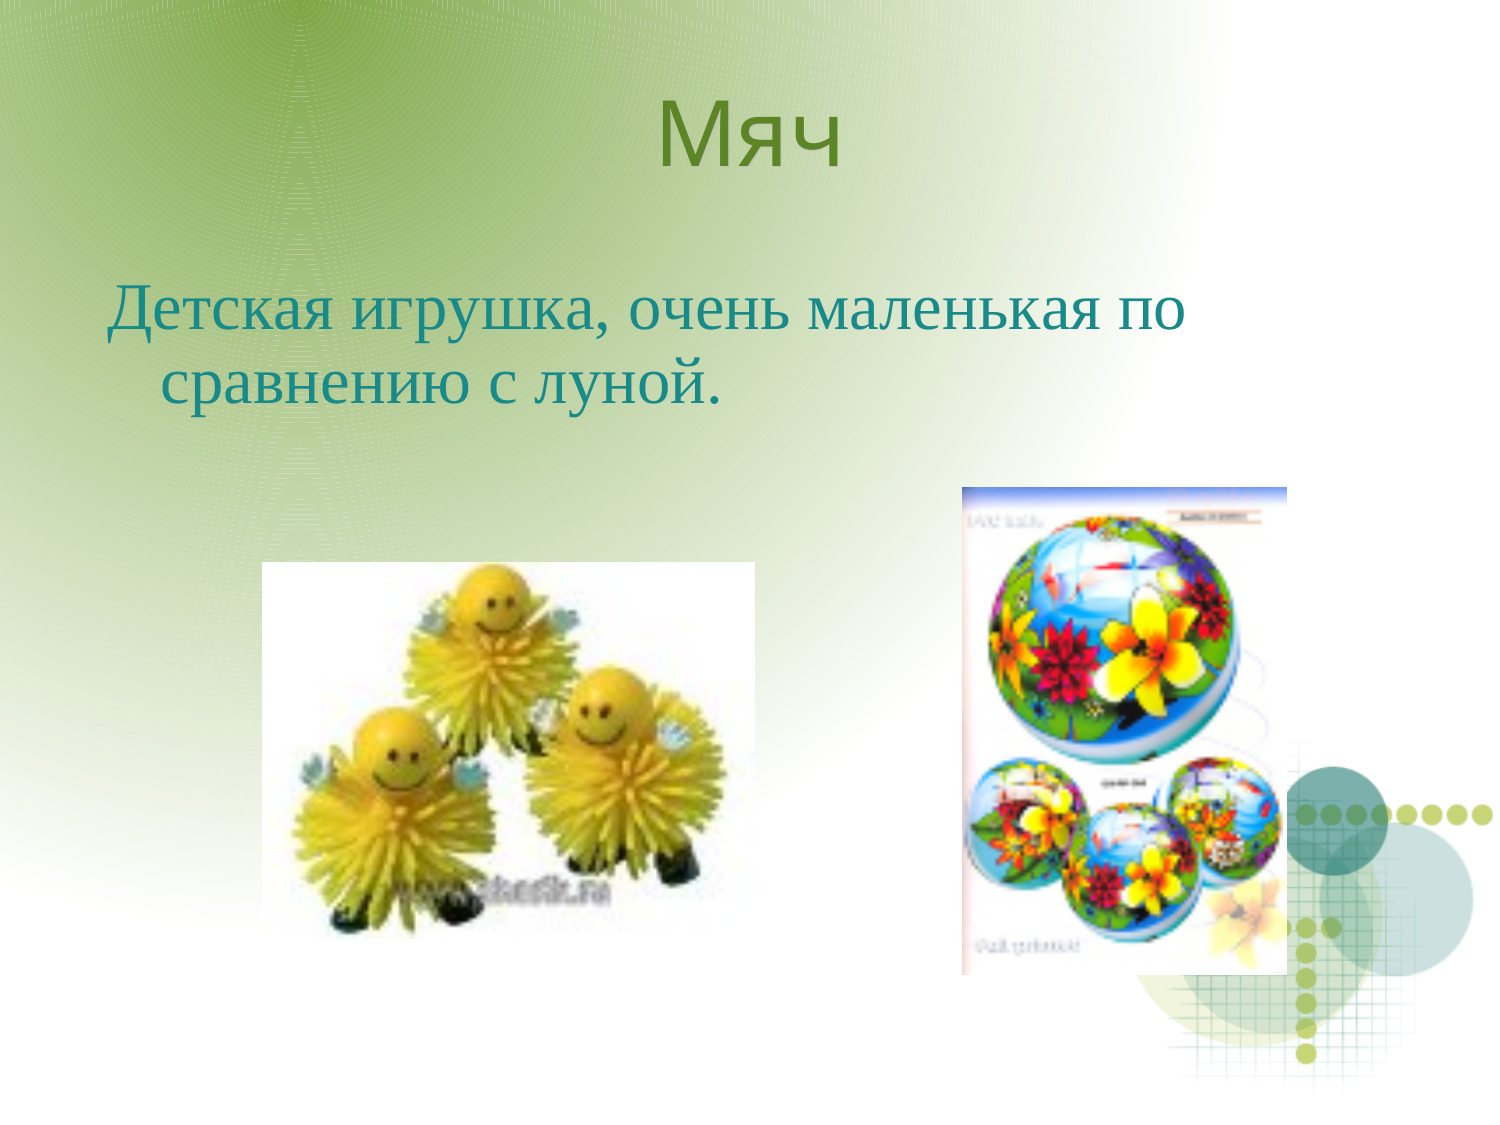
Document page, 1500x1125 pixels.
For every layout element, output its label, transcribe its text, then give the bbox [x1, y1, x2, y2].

title Мяч [75, 37, 1426, 225]
picture [1110, 718, 1500, 1098]
picture [262, 562, 755, 940]
list Детская игрушка, очень маленькая по сравнению с луной. [75, 262, 1426, 1001]
picture [962, 487, 1287, 976]
